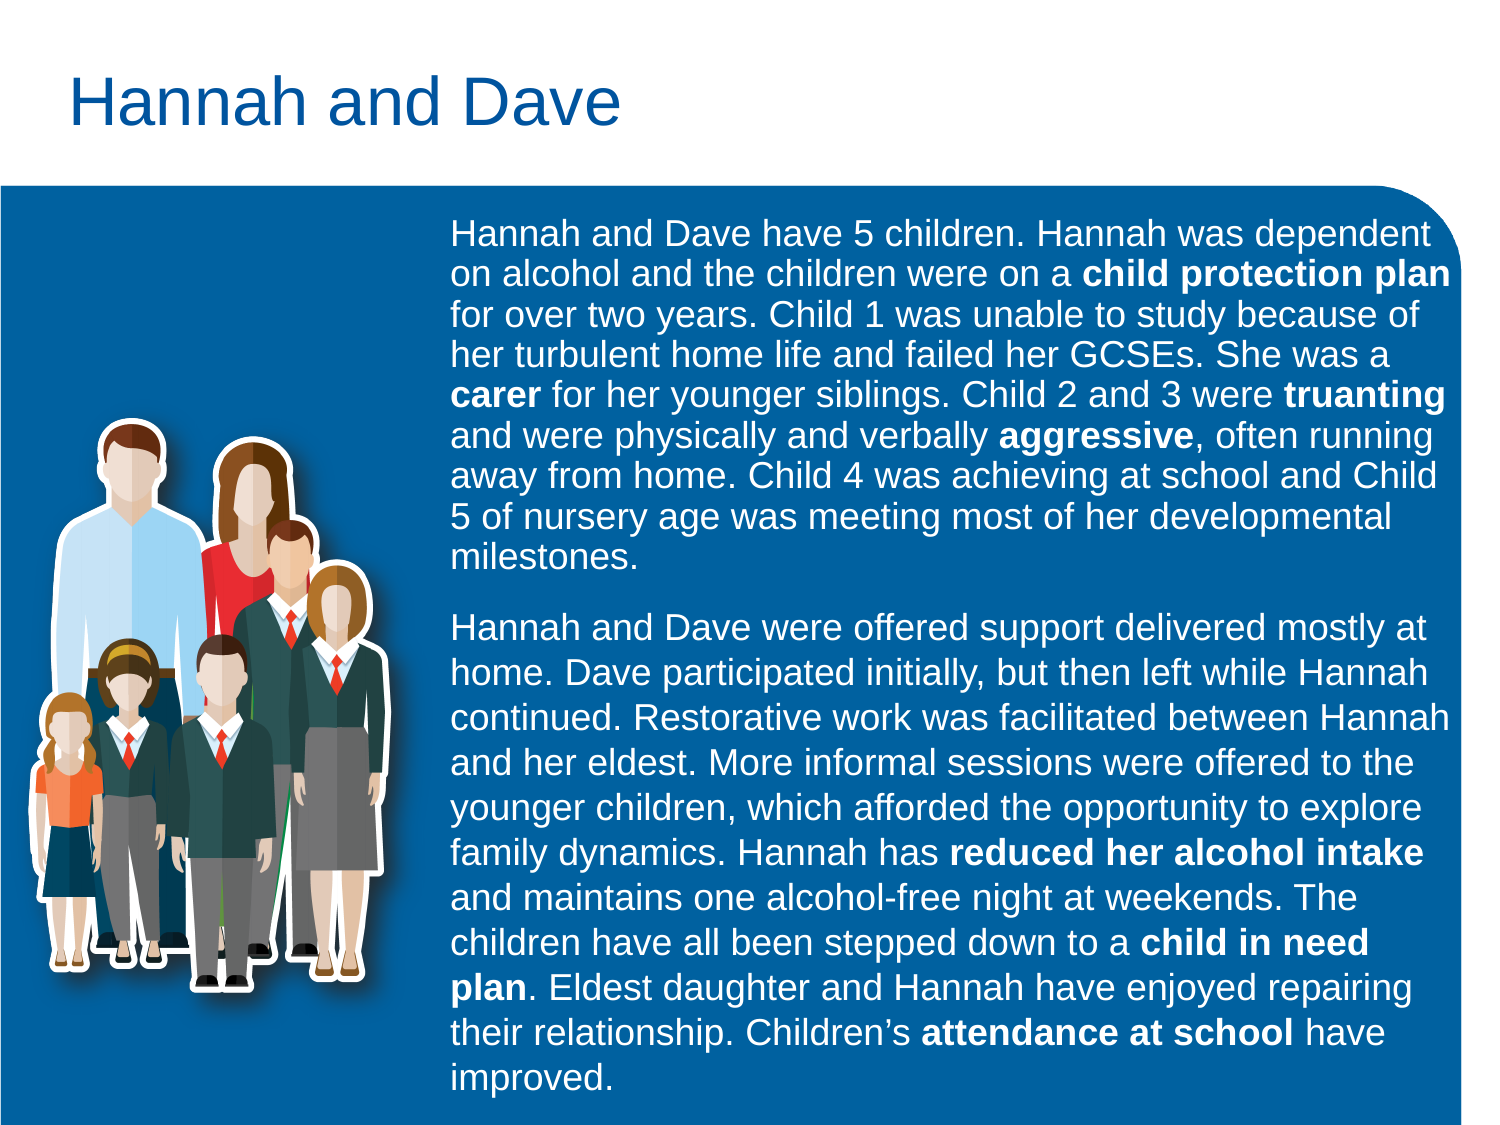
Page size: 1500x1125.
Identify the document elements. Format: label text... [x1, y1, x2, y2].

picture [0, 0, 1500, 1125]
text_box Hannah and Dave have 5 children. Hannah was dependent on alcohol and the children were on a child protection plan for over two years. Child 1 was unable to study because of her turbulent home life and failed her GCSEs. She was a carer for her younger siblings. Child 2 and 3 were truanting and were physically and verbally aggressive, often running away from home. Child 4 was achieving at school and Child 5 of nursery age was meeting most of her developmental milestones. Hannah and Dave were offered support delivered mostly at home. Dave participated initially, but then left while Hannah continued. Restorative work was facilitated between Hannah and her eldest. More informal sessions were offered to the younger children, which afforded the opportunity to explore family dynamics. Hannah has reduced her alcohol intake and maintains one alcohol-free night at weekends. The children have all been stepped down to a child in need plan. Eldest daughter and Hannah have enjoyed repairing their relationship. Children’s attendance at school have improved. [435, 206, 1474, 1125]
title Hannah and Dave [53, 44, 928, 163]
